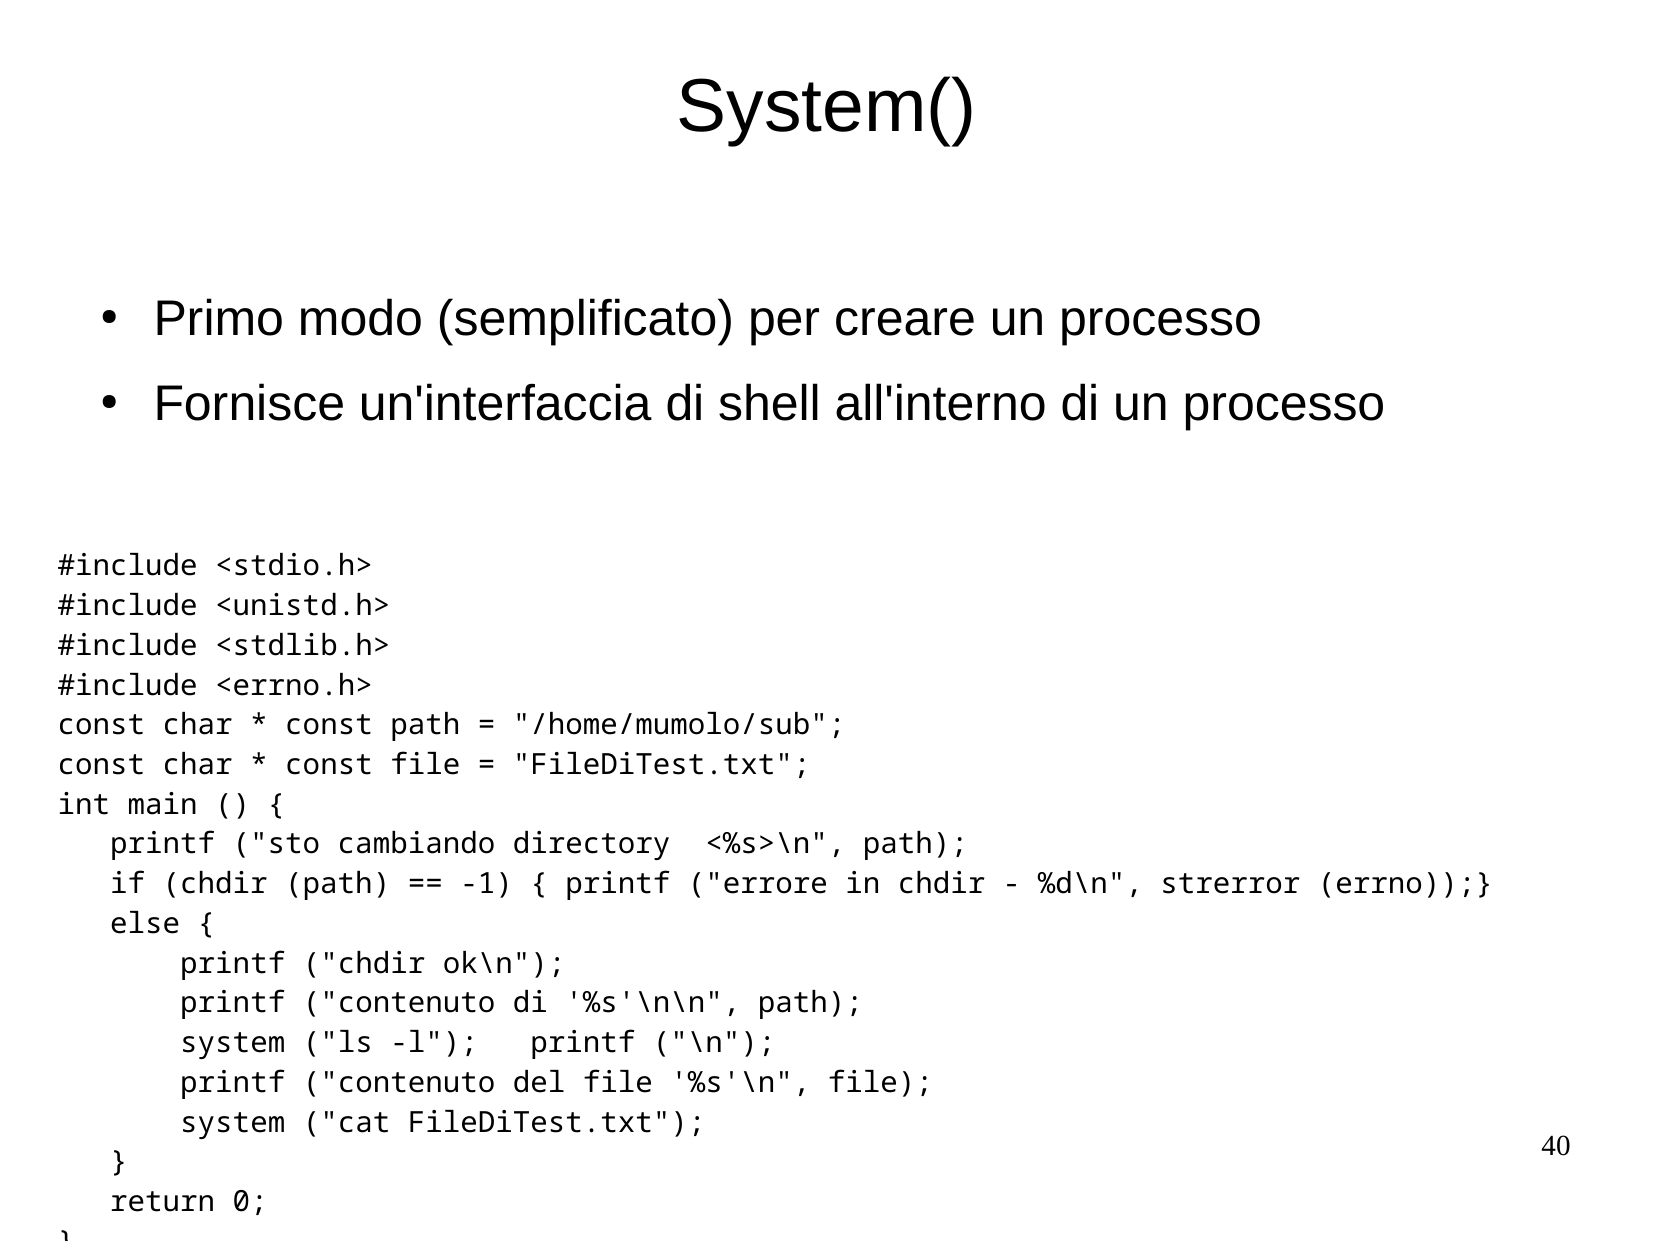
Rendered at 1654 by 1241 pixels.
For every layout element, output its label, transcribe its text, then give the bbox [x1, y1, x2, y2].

text_box #include <stdio.h> #include <unistd.h> #include <stdlib.h> #include <errno.h> const char * const path = "/home/mumolo/sub"; const char * const file = "FileDiTest.txt"; int main () { printf ("sto cambiando directory <%s>\n", path); if (chdir (path) == -1) { printf ("errore in chdir - %d\n", strerror (errno));} else { printf ("chdir ok\n"); printf ("contenuto di '%s'\n\n", path); system ("ls -l"); printf ("\n"); printf ("contenuto del file '%s'\n", file); system ("cat FileDiTest.txt"); } return 0; } [25, 497, 1621, 1193]
title System() [82, 2, 1571, 210]
list Primo modo (semplificato) per creare un processo Fornisce un'interfaccia di shell all'interno di un processo [82, 290, 1538, 497]
